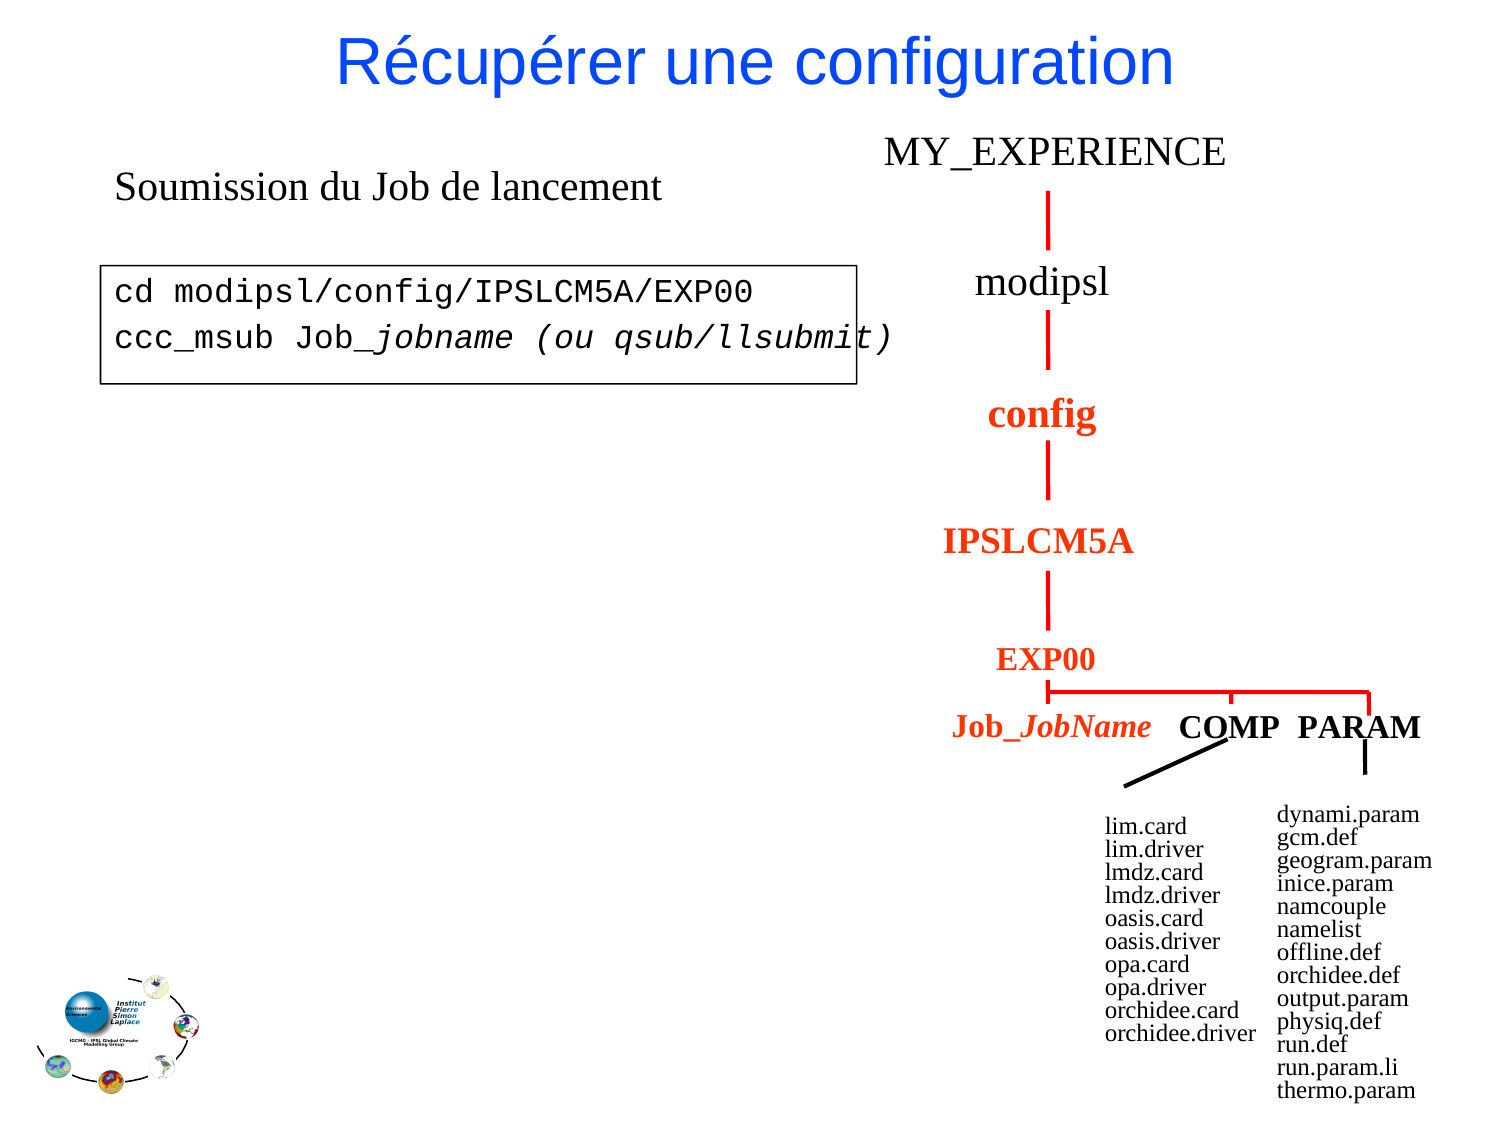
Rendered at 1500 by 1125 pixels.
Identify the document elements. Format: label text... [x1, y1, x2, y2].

picture [44, 1054, 72, 1079]
text_box MY_EXPERIENCE [865, 119, 1245, 184]
text_box lim.card lim.driver lmdz.card lmdz.driver oasis.card oasis.driver opa.card opa.driver orchidee.card orchidee.driver [1089, 774, 1274, 1051]
text_box COMP [1112, 700, 1346, 755]
text_box Récupérer une configuration [200, 10, 1326, 86]
text_box modipsl [933, 249, 1152, 314]
picture [65, 1038, 146, 1048]
text_box Soumission du Job de lancement cd modipsl/config/IPSLCM5A/EXP00 ccc_msub Job_jobname (ou qsub/llsubmit) [0, 156, 1150, 1038]
text_box PARAM [1346, 700, 1477, 755]
text_box config [933, 381, 1152, 445]
text_box IPSLCM5A [837, 511, 1240, 571]
picture [97, 1069, 125, 1095]
text_box EXP00 [929, 632, 1163, 687]
text_box dynami.param gcm.def geogram.param inice.param namcouple namelist offline.def orchidee.def output.param physiq.def run.def run.param.li thermo.param [1262, 763, 1463, 1108]
picture [148, 1054, 176, 1080]
text_box Job_JobName [936, 697, 1209, 753]
